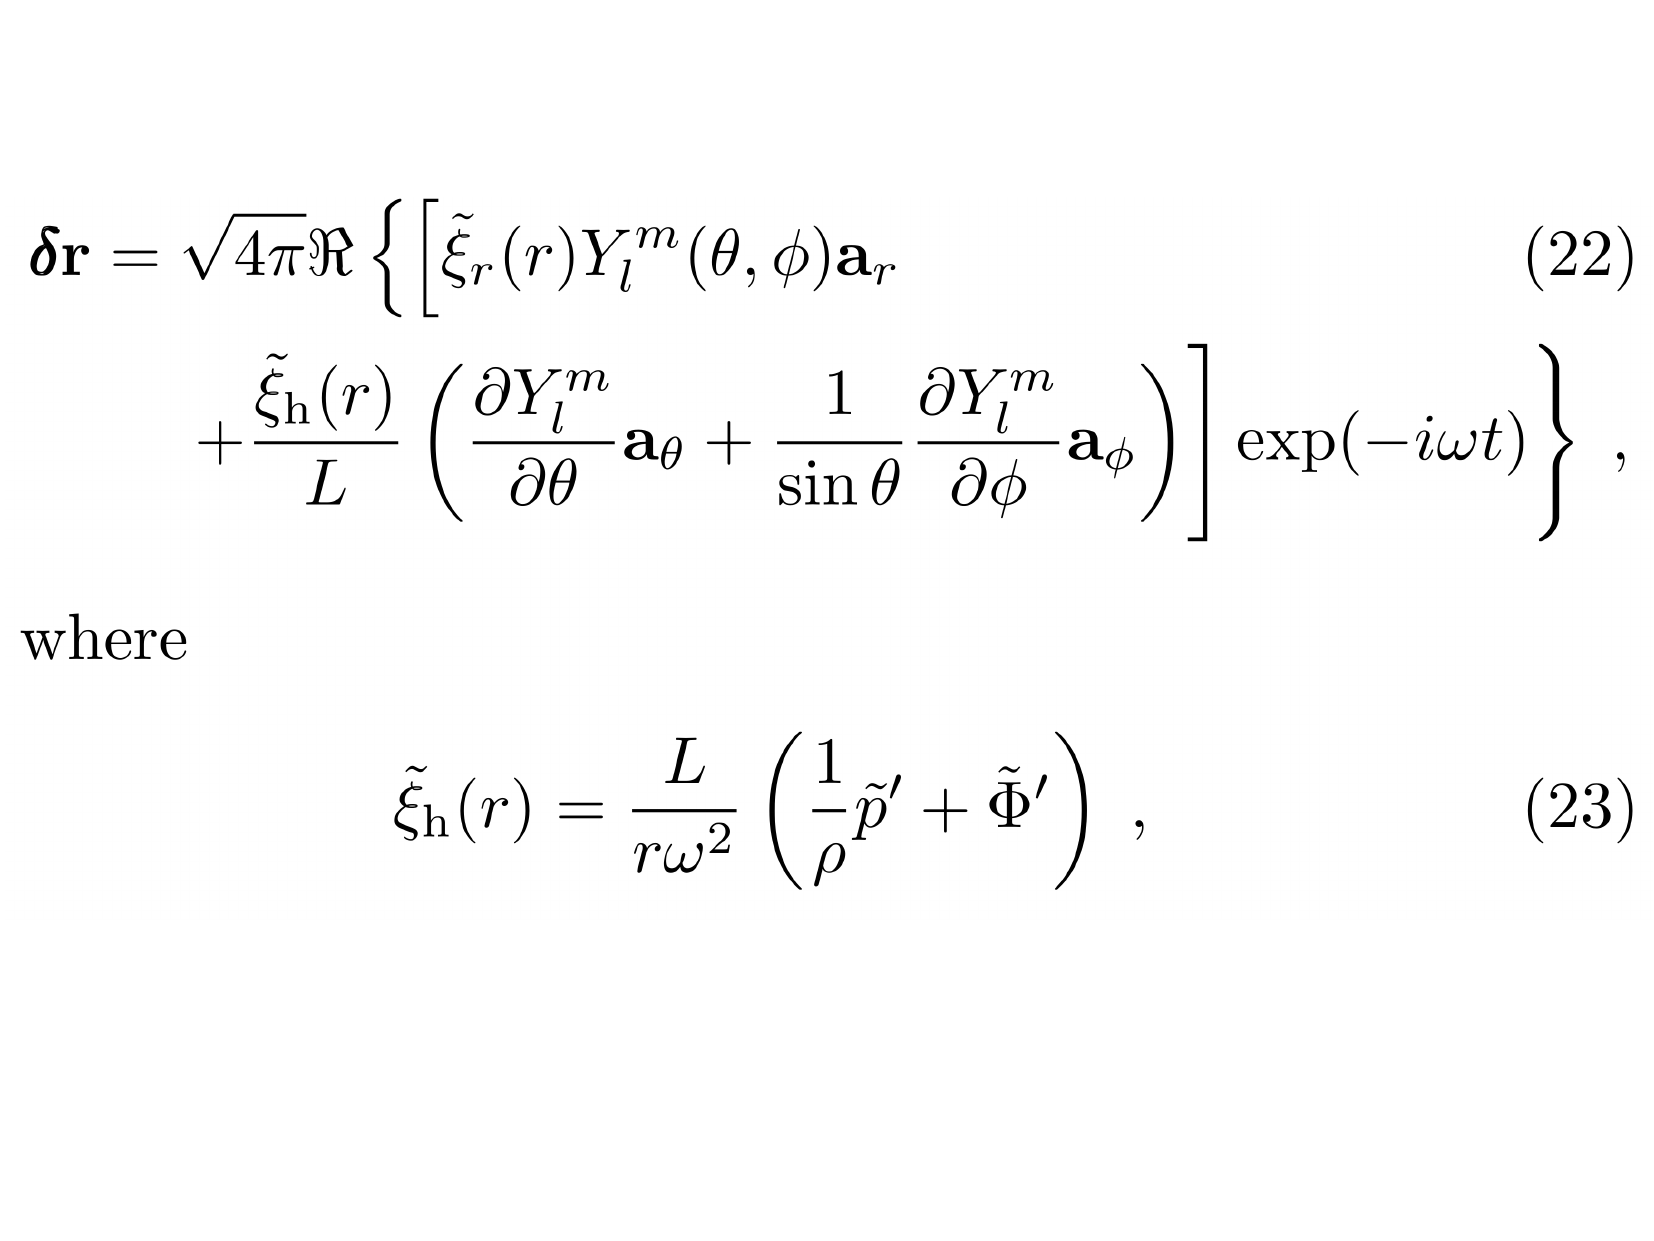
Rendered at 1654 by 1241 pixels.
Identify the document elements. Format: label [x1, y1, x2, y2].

picture [5, 197, 1654, 920]
